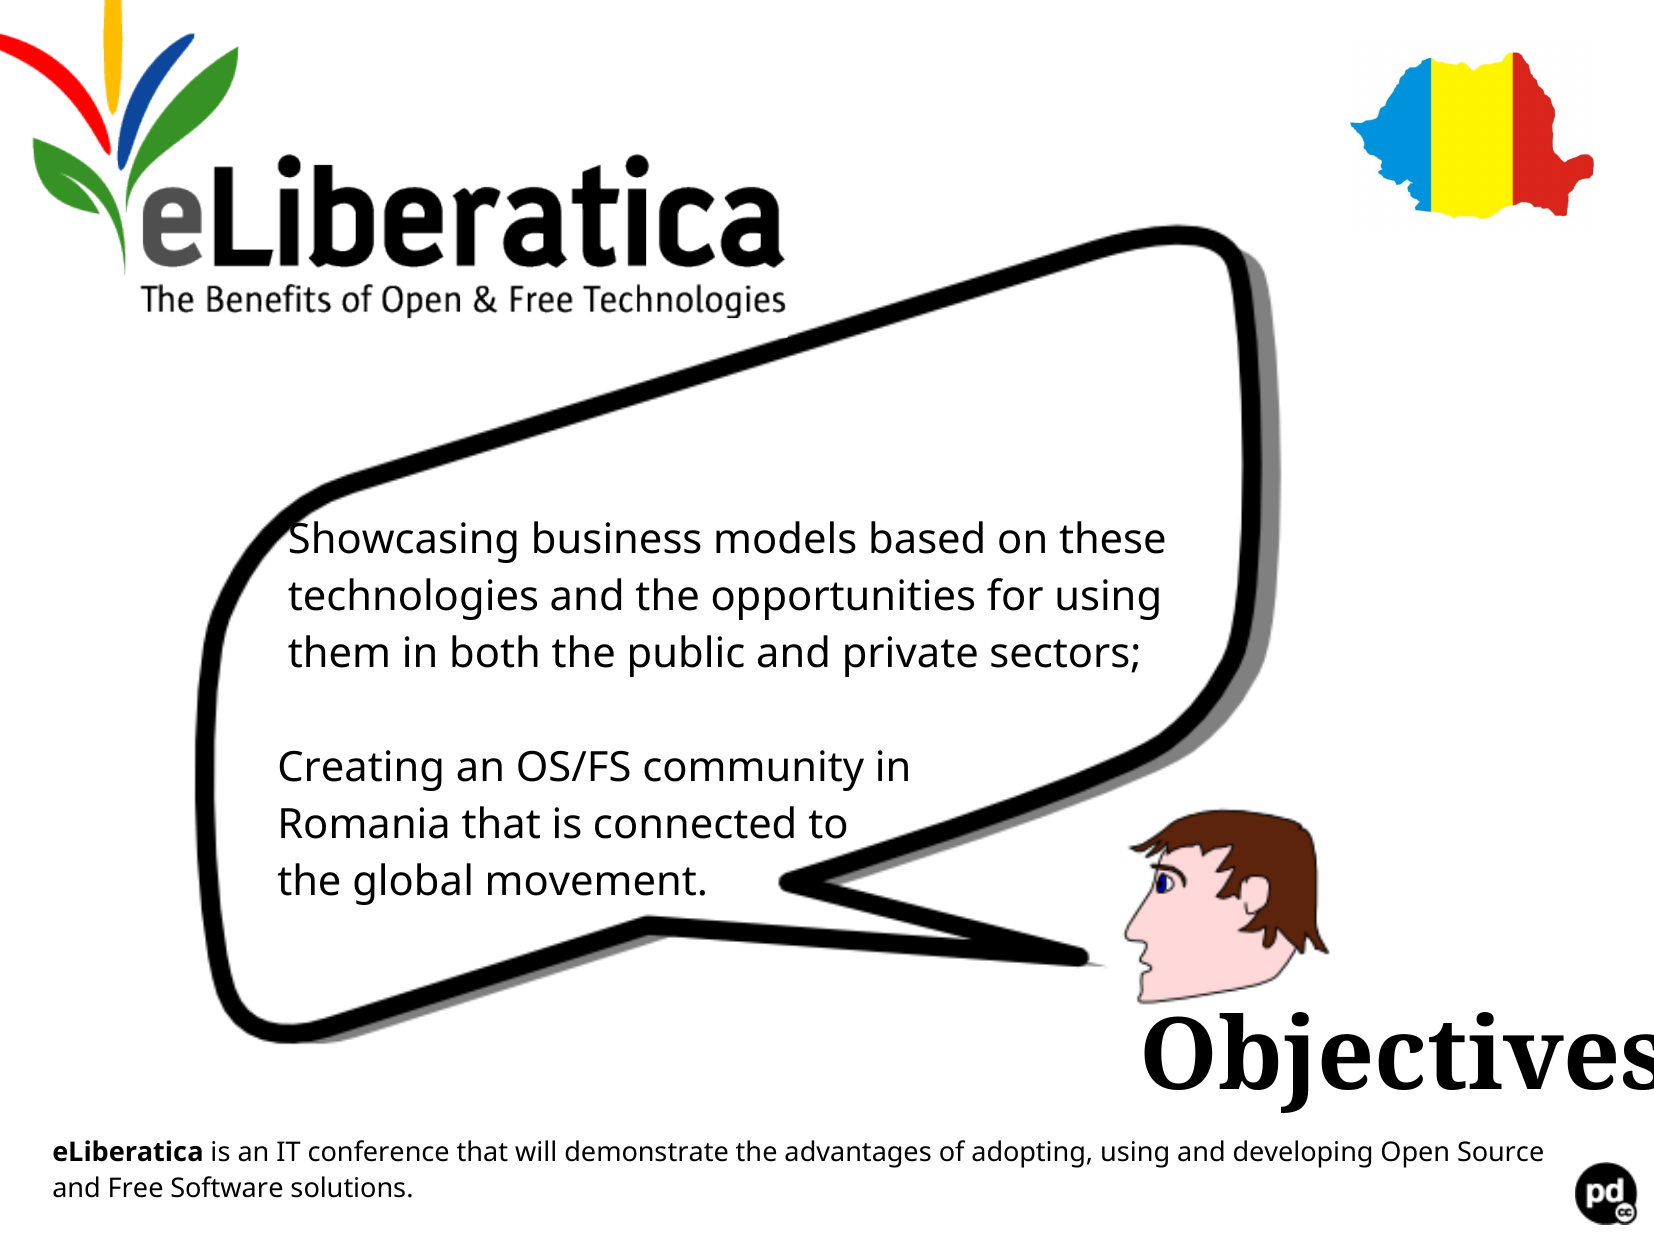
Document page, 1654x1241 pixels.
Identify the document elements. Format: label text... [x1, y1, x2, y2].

text_box Objectives [1125, 975, 1605, 1113]
text_box Showcasing business models based on these technologies and the opportunities for using them in both the public and private sectors; Creating an OS/FS community in Romania that is connected to the global movement. [262, 501, 1426, 872]
picture [1575, 1162, 1638, 1225]
picture [0, 0, 1594, 1088]
